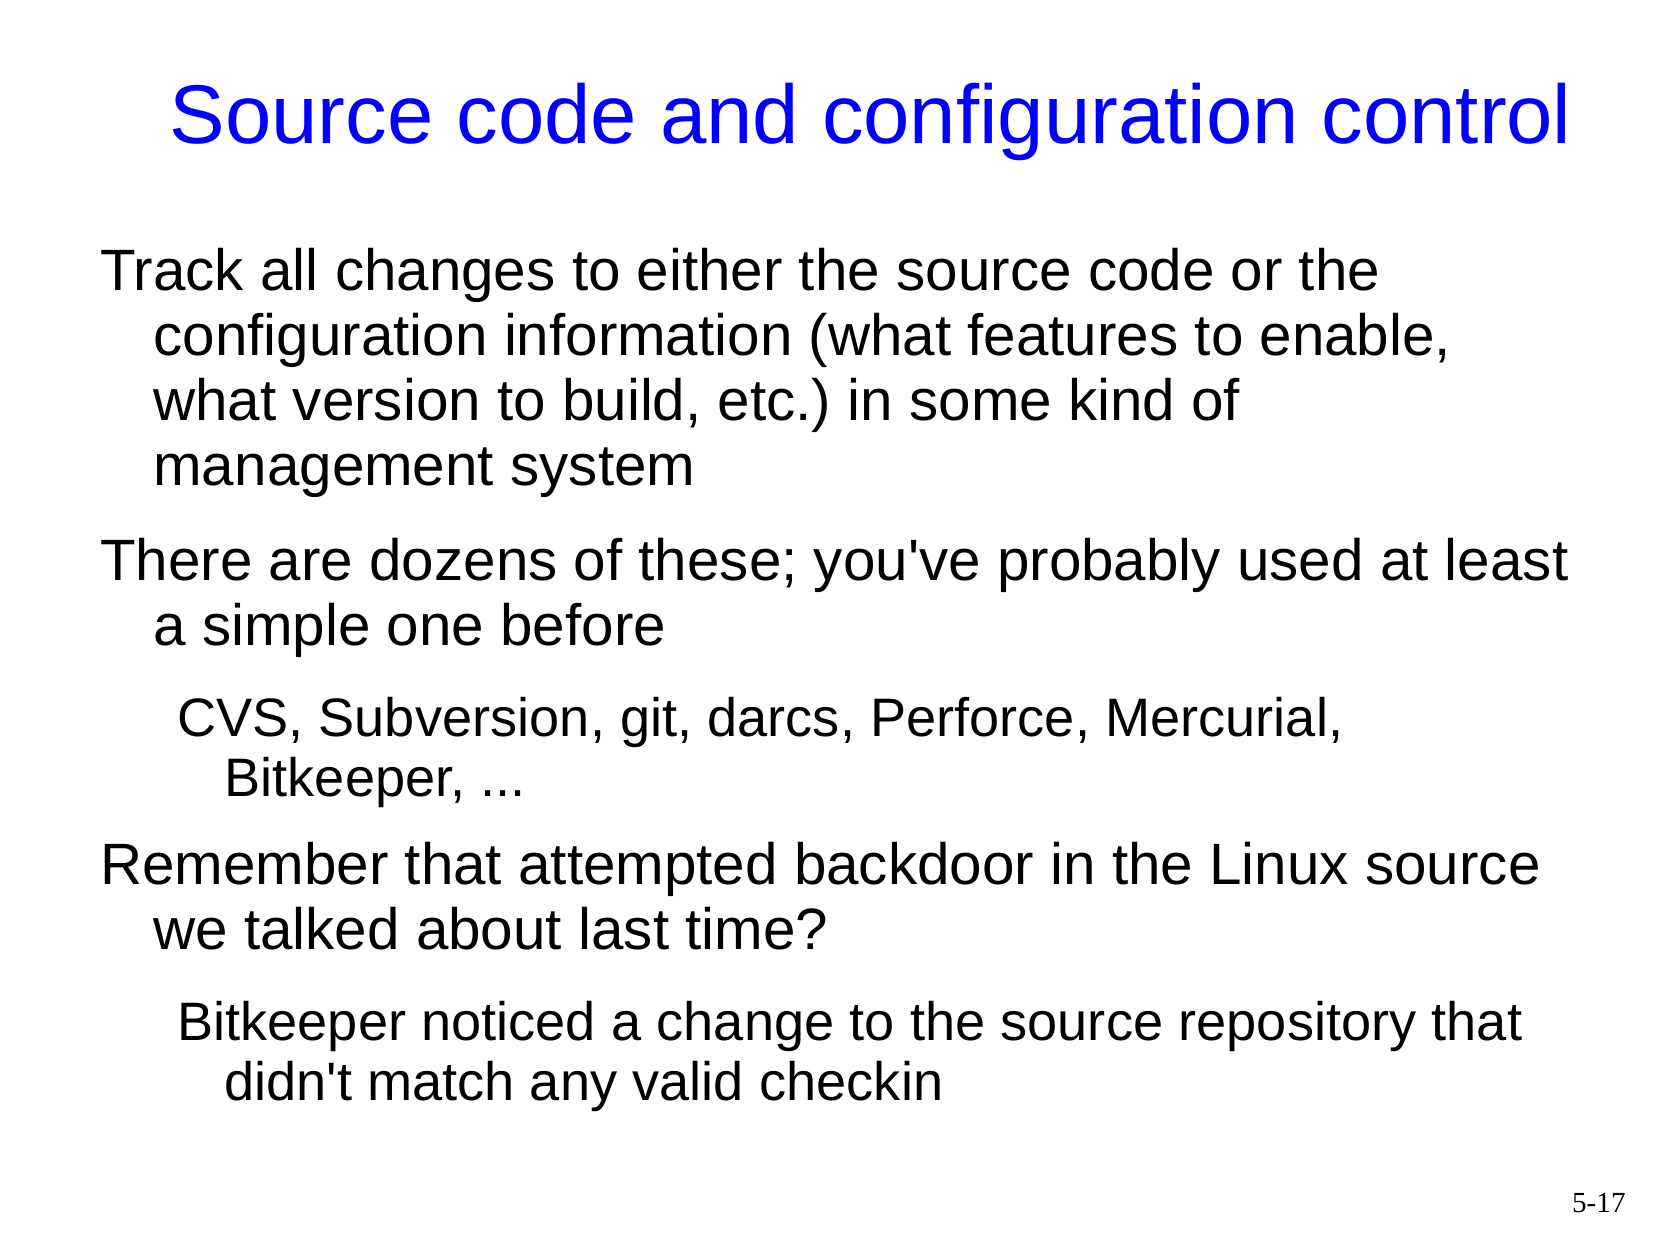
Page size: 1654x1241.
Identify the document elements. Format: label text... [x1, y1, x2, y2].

list Track all changes to either the source code or the configuration information (what features to enable, what version to build, etc.) in some kind of management system There are dozens of these; you've probably used at least a simple one before CVS, Subversion, git, darcs, Perforce, Mercurial, Bitkeeper, ... Remember that attempted backdoor in the Linux source we talked about last time? Bitkeeper noticed a change to the source repository that didn't match any valid checkin [82, 237, 1571, 1156]
title Source code and configuration control [84, 18, 1573, 211]
